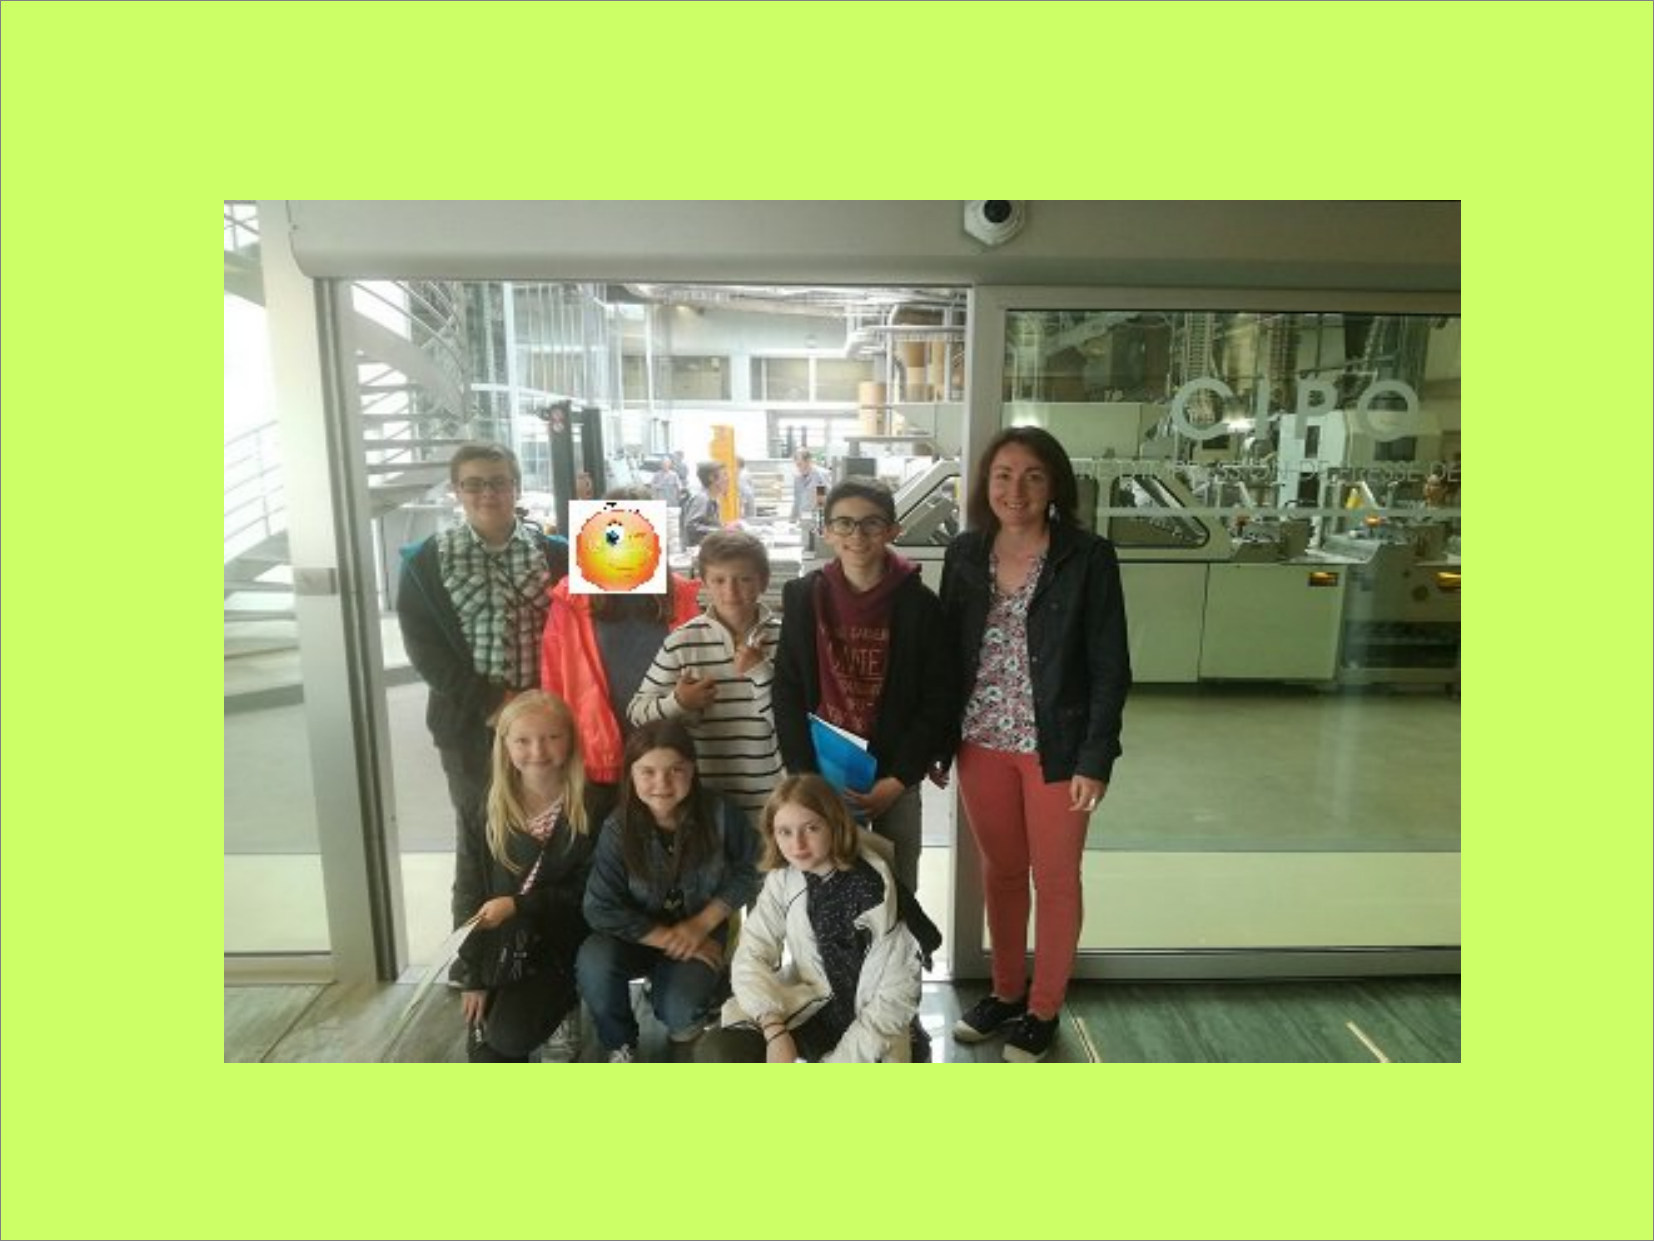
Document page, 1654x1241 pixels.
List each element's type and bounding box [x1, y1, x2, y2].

picture [224, 200, 1461, 1063]
text_box [0, 0, 1654, 1241]
